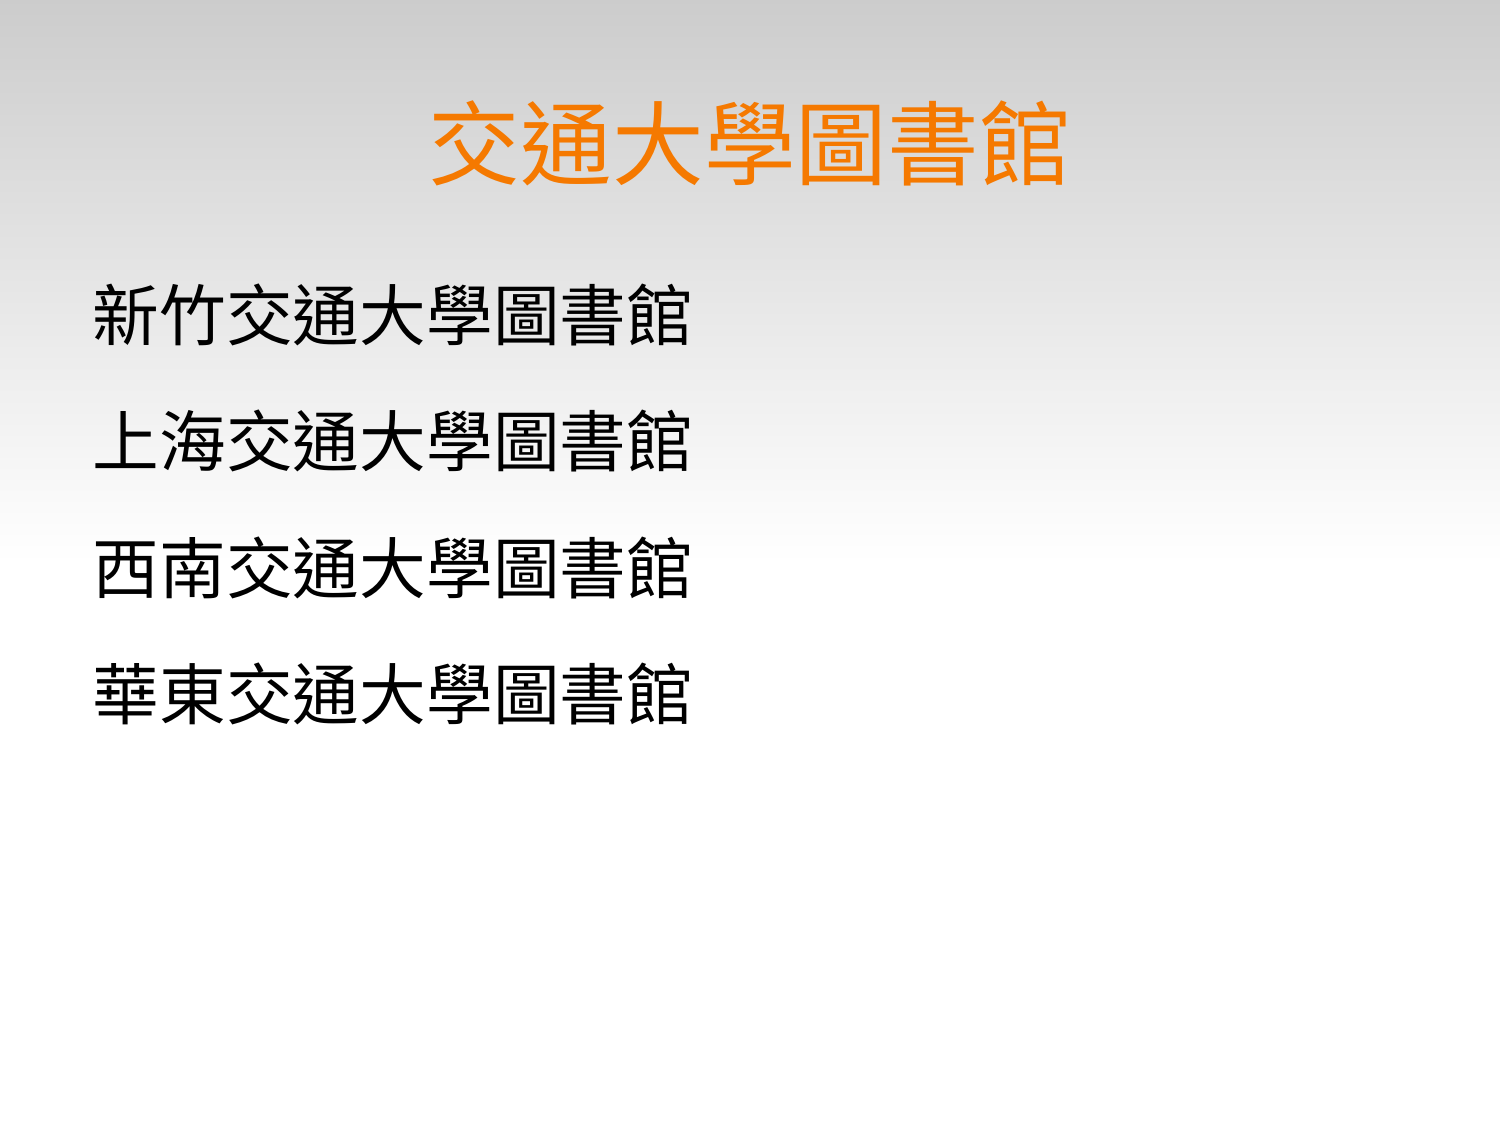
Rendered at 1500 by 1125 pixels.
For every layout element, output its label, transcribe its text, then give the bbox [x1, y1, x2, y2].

title 交通大學圖書館 [75, 44, 1425, 233]
list 新竹交通大學圖書館 上海交通大學圖書館 西南交通大學圖書館 華東交通大學圖書館 [75, 263, 1425, 1006]
